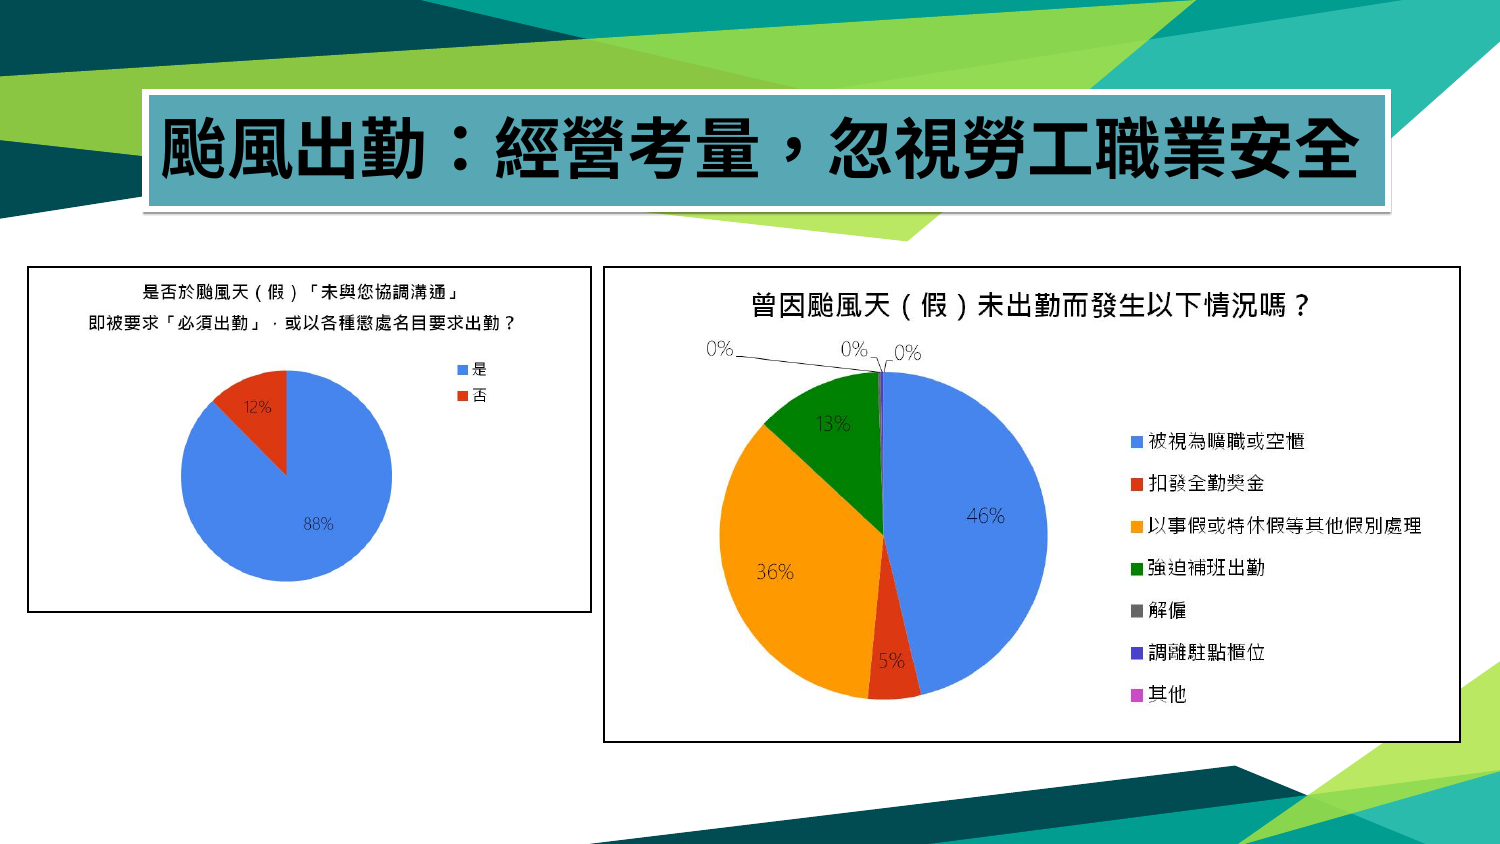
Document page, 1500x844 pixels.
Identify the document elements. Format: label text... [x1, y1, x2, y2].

picture [29, 268, 591, 611]
title 颱風出勤：經營考量，忽視勞工職業安全 [145, 92, 1388, 210]
picture [605, 268, 1459, 741]
